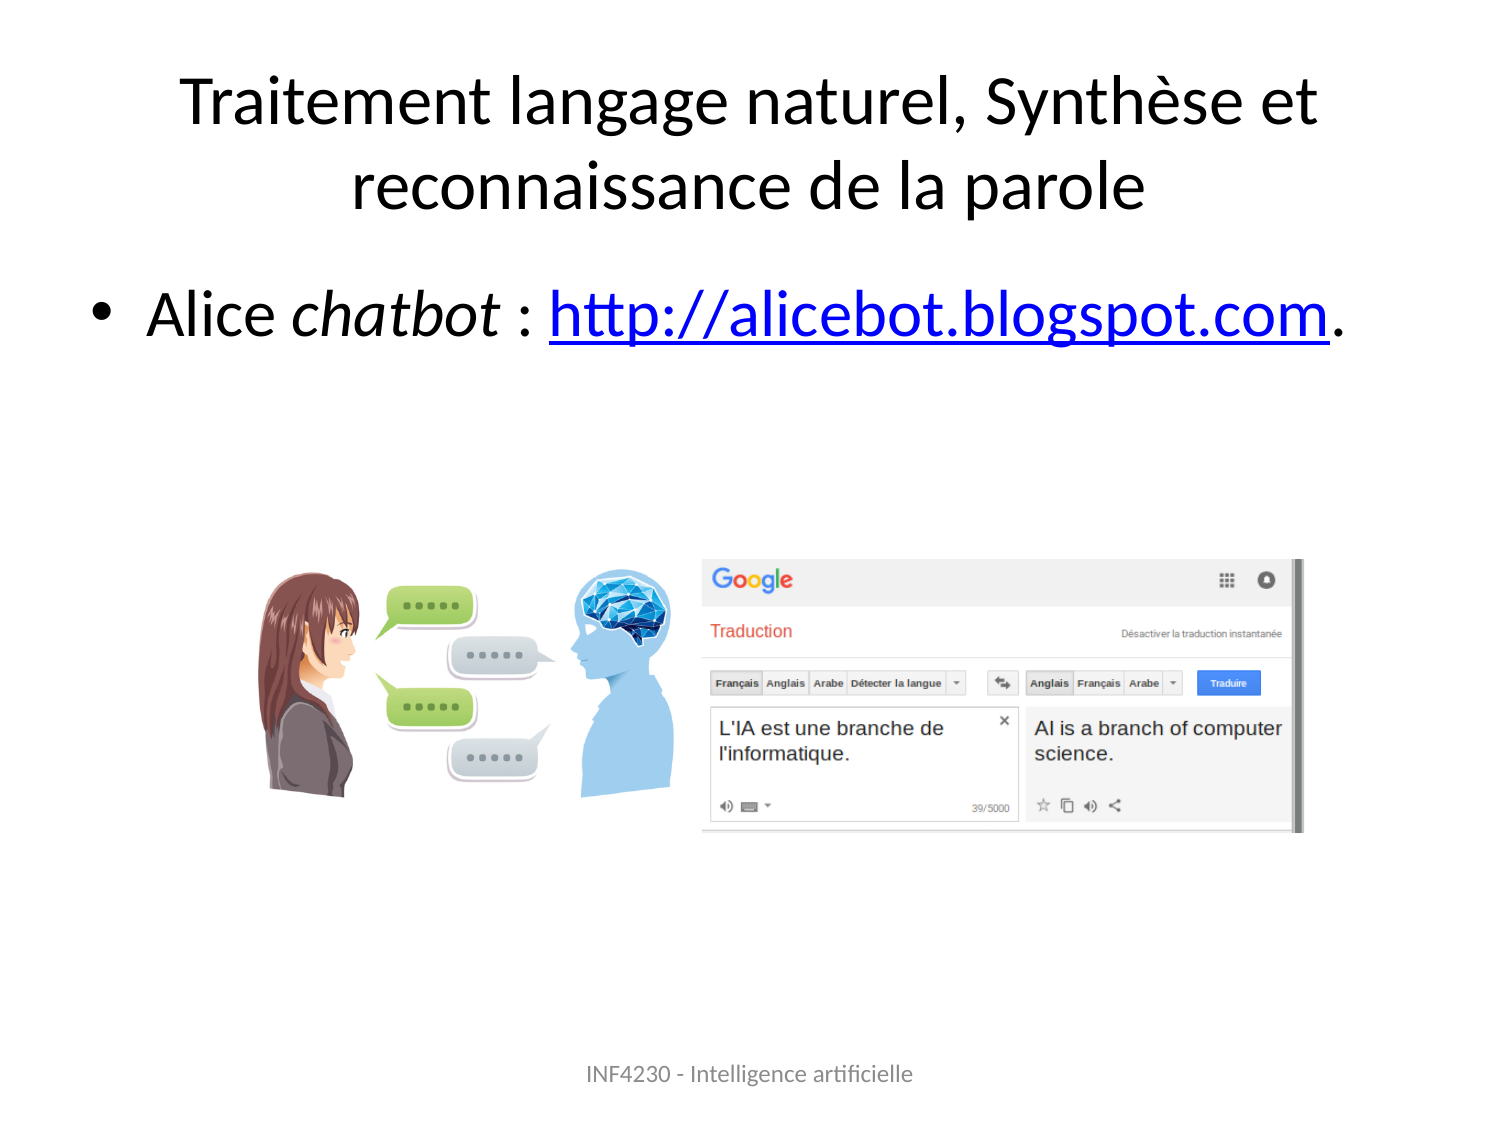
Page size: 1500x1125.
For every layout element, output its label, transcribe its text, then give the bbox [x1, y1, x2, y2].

list Alice chatbot : http://alicebot.blogspot.com. [75, 262, 1425, 1005]
picture [701, 559, 1305, 833]
title Traitement langage naturel, Synthèse et reconnaissance de la parole [75, 45, 1425, 233]
footer INF4230 - Intelligence artificielle [512, 1042, 988, 1103]
picture [242, 562, 691, 807]
